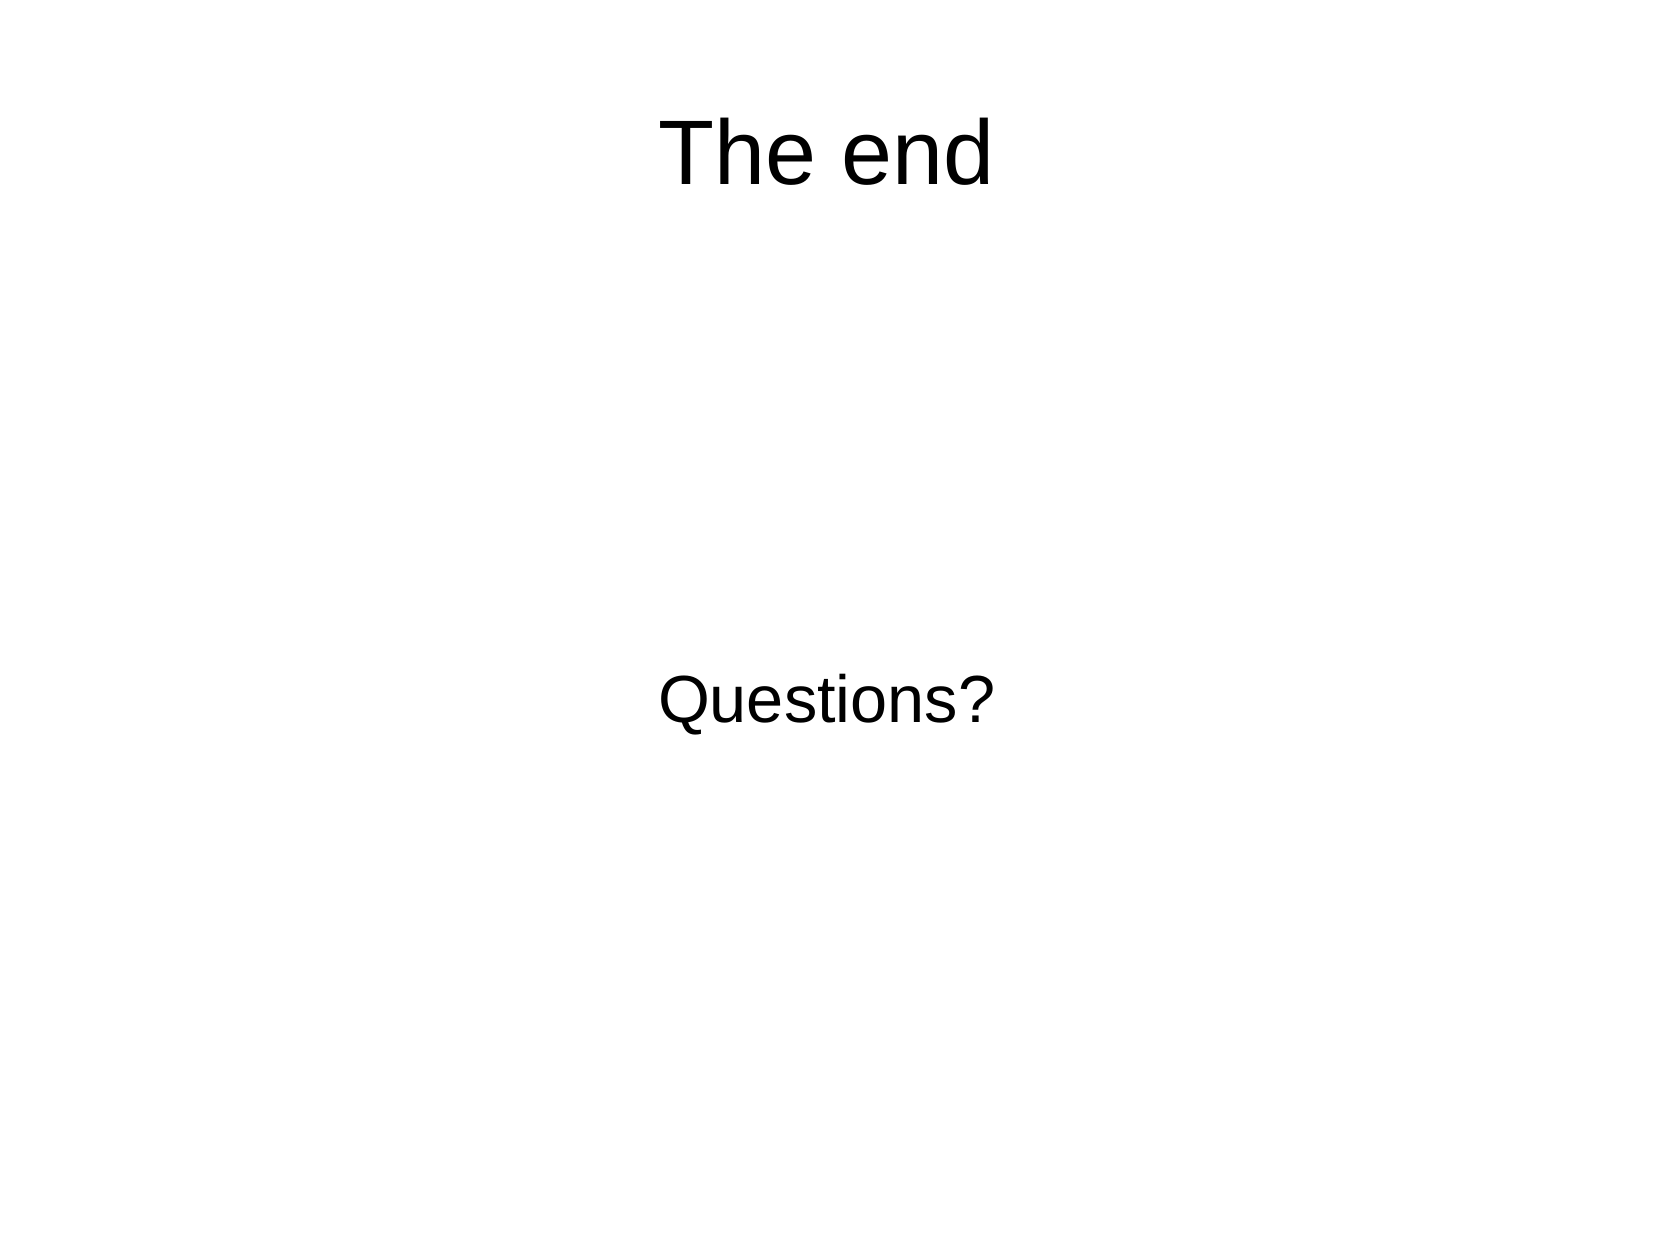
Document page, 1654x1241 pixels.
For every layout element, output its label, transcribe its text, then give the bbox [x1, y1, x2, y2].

title The end [82, 49, 1571, 257]
subtitle Questions? [82, 297, 1571, 1102]
